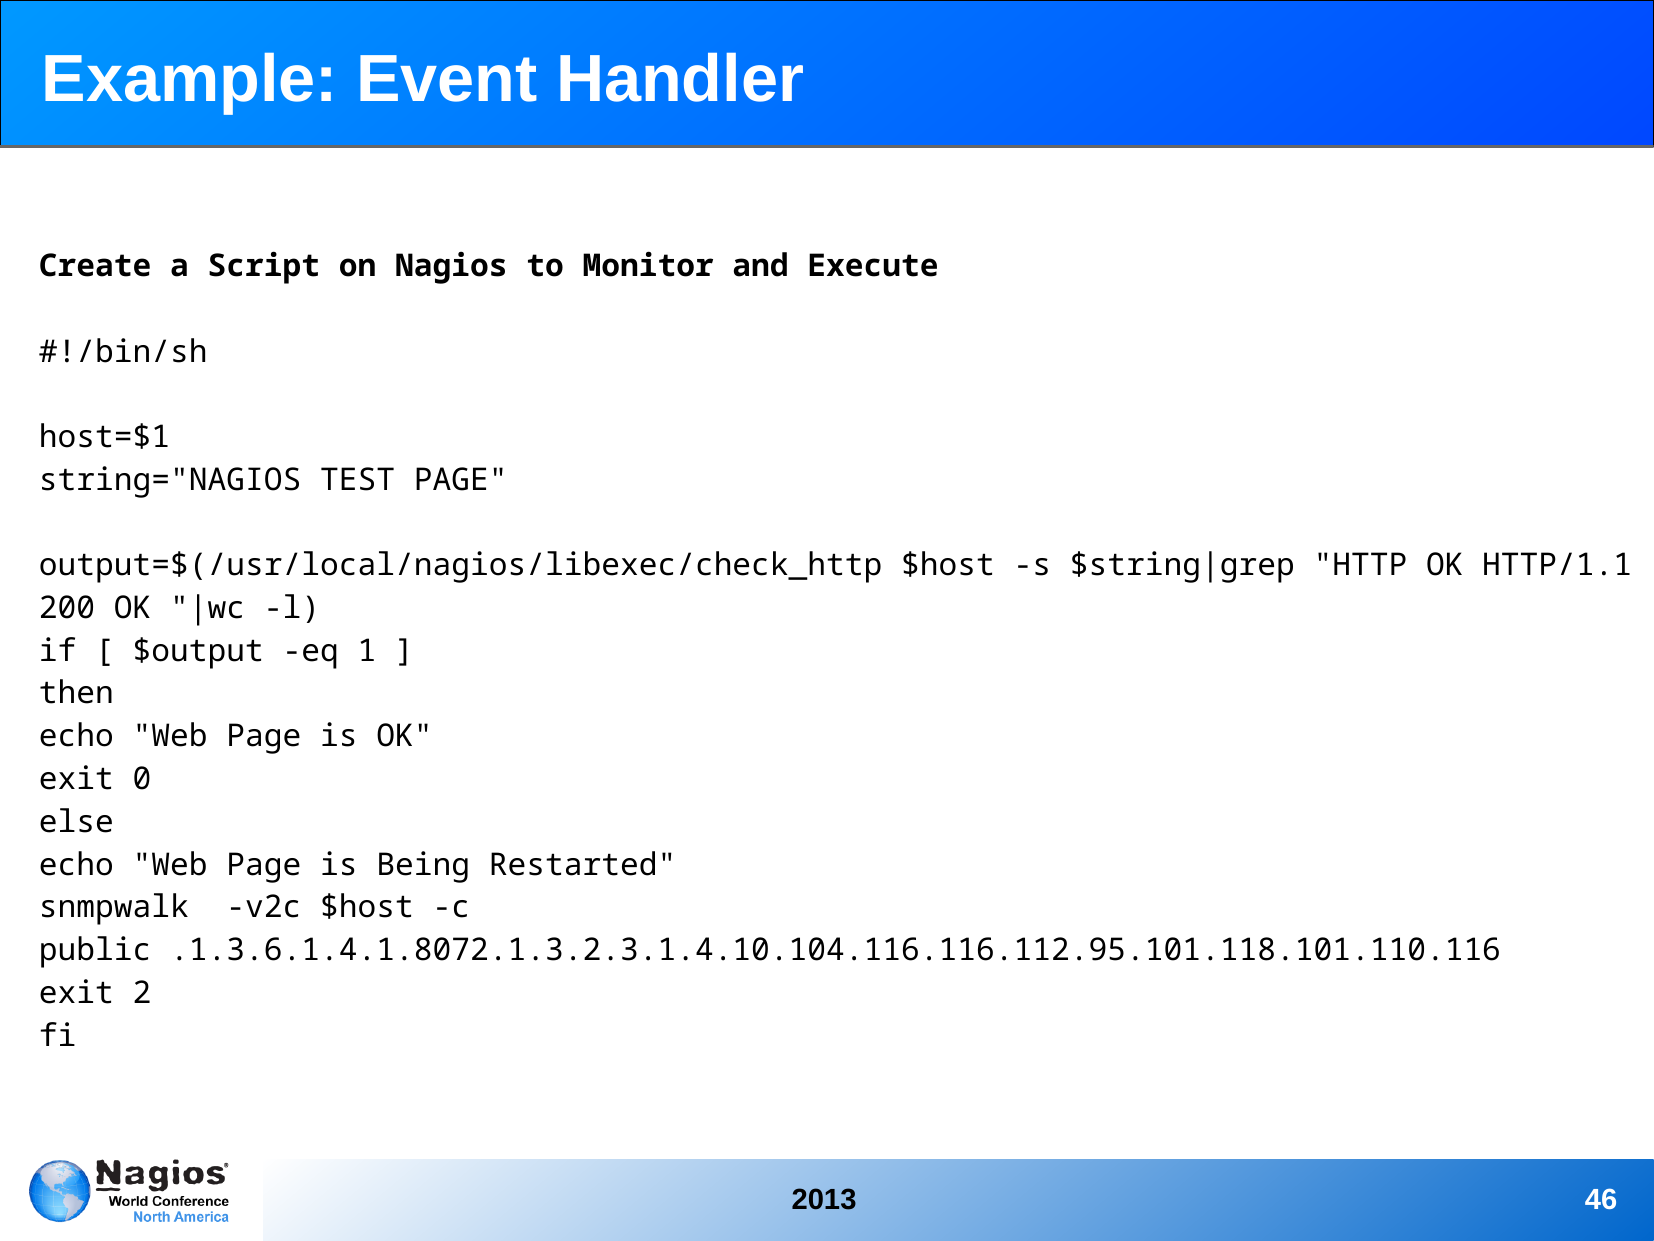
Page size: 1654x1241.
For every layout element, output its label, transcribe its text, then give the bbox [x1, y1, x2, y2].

picture [29, 1159, 229, 1235]
subtitle Create a Script on Nagios to Monitor and Execute #!/bin/sh host=$1 string="NAGIOS TEST PAGE" output=$(/usr/local/nagios/libexec/check_http $host -s $string|grep "HTTP OK HTTP/1.1 200 OK "|wc -l) if [ $output -eq 1 ] then echo "Web Page is OK" exit 0 else echo "Web Page is Being Restarted" snmpwalk -v2c $host -c public .1.3.6.1.4.1.8072.1.3.2.3.1.4.10.104.116.116.112.95.101.118.101.110.116 exit 2 fi [38, 171, 1654, 1170]
title Example: Event Handler [41, 29, 1638, 127]
